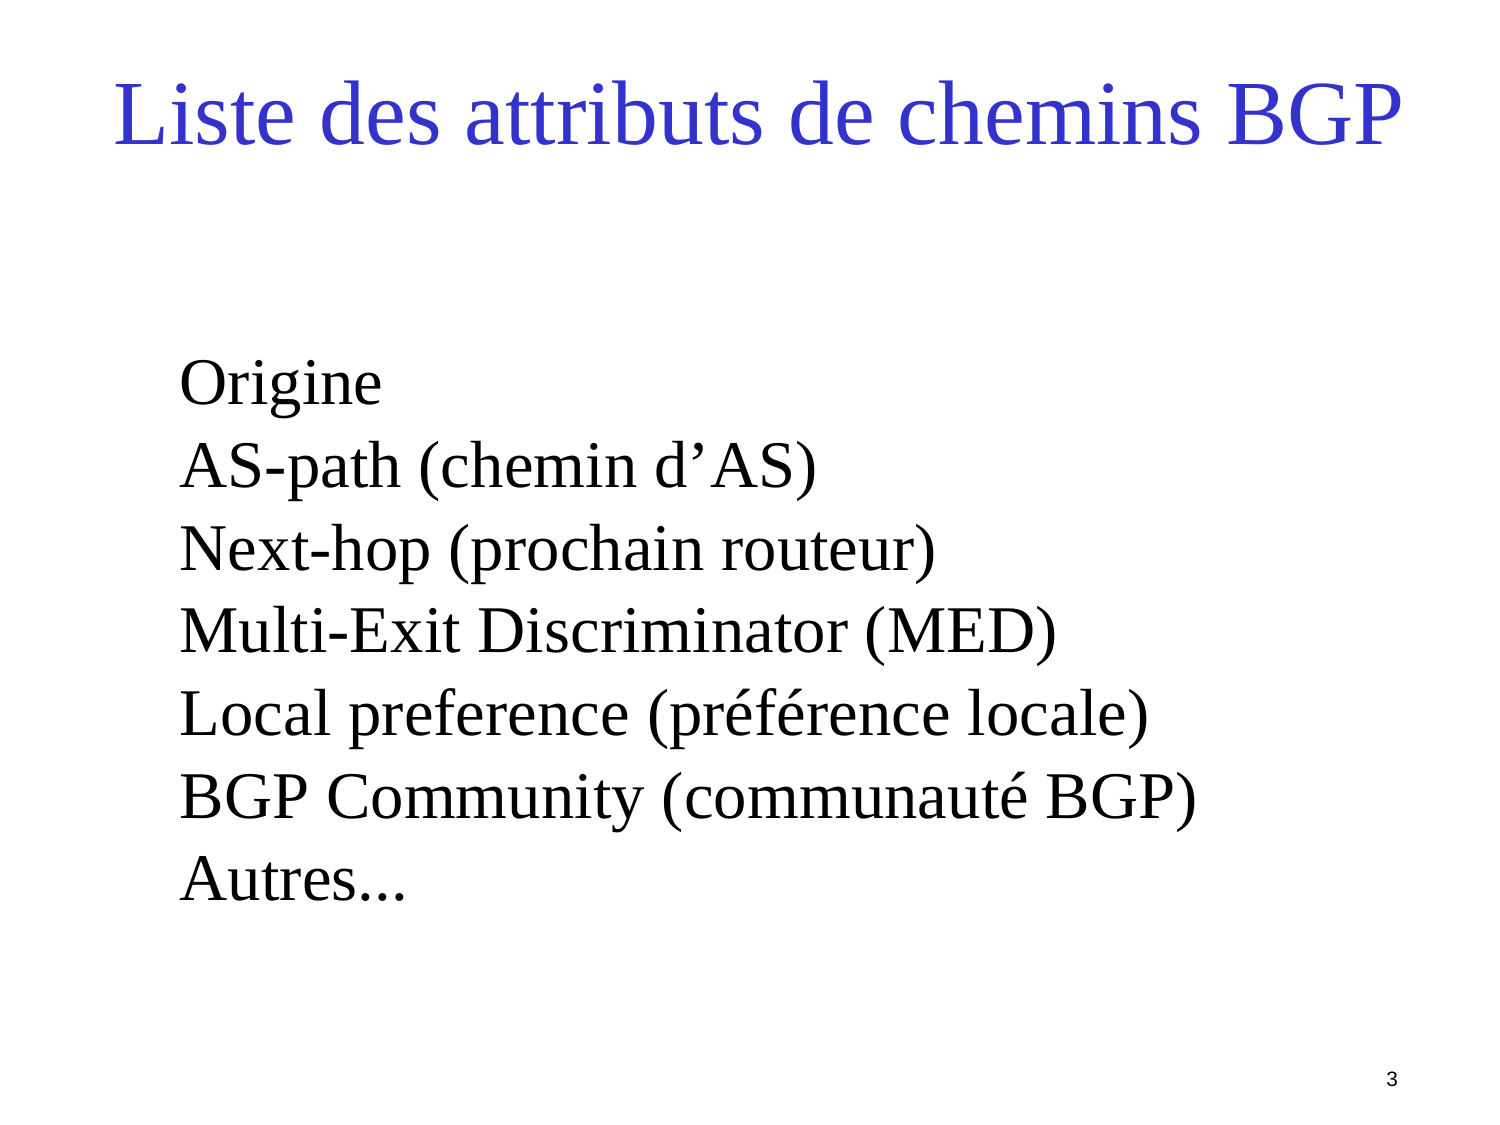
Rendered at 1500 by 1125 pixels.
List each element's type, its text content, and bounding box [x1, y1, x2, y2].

title Liste des attributs de chemins BGP [70, 37, 1450, 201]
list Origine AS-path (chemin d’AS)‏ Next-hop (prochain routeur)‏ Multi-Exit Discriminator (MED)‏ Local preference (préférence locale)‏ BGP Community (communauté BGP)‏ Autres... [70, 237, 1420, 1026]
